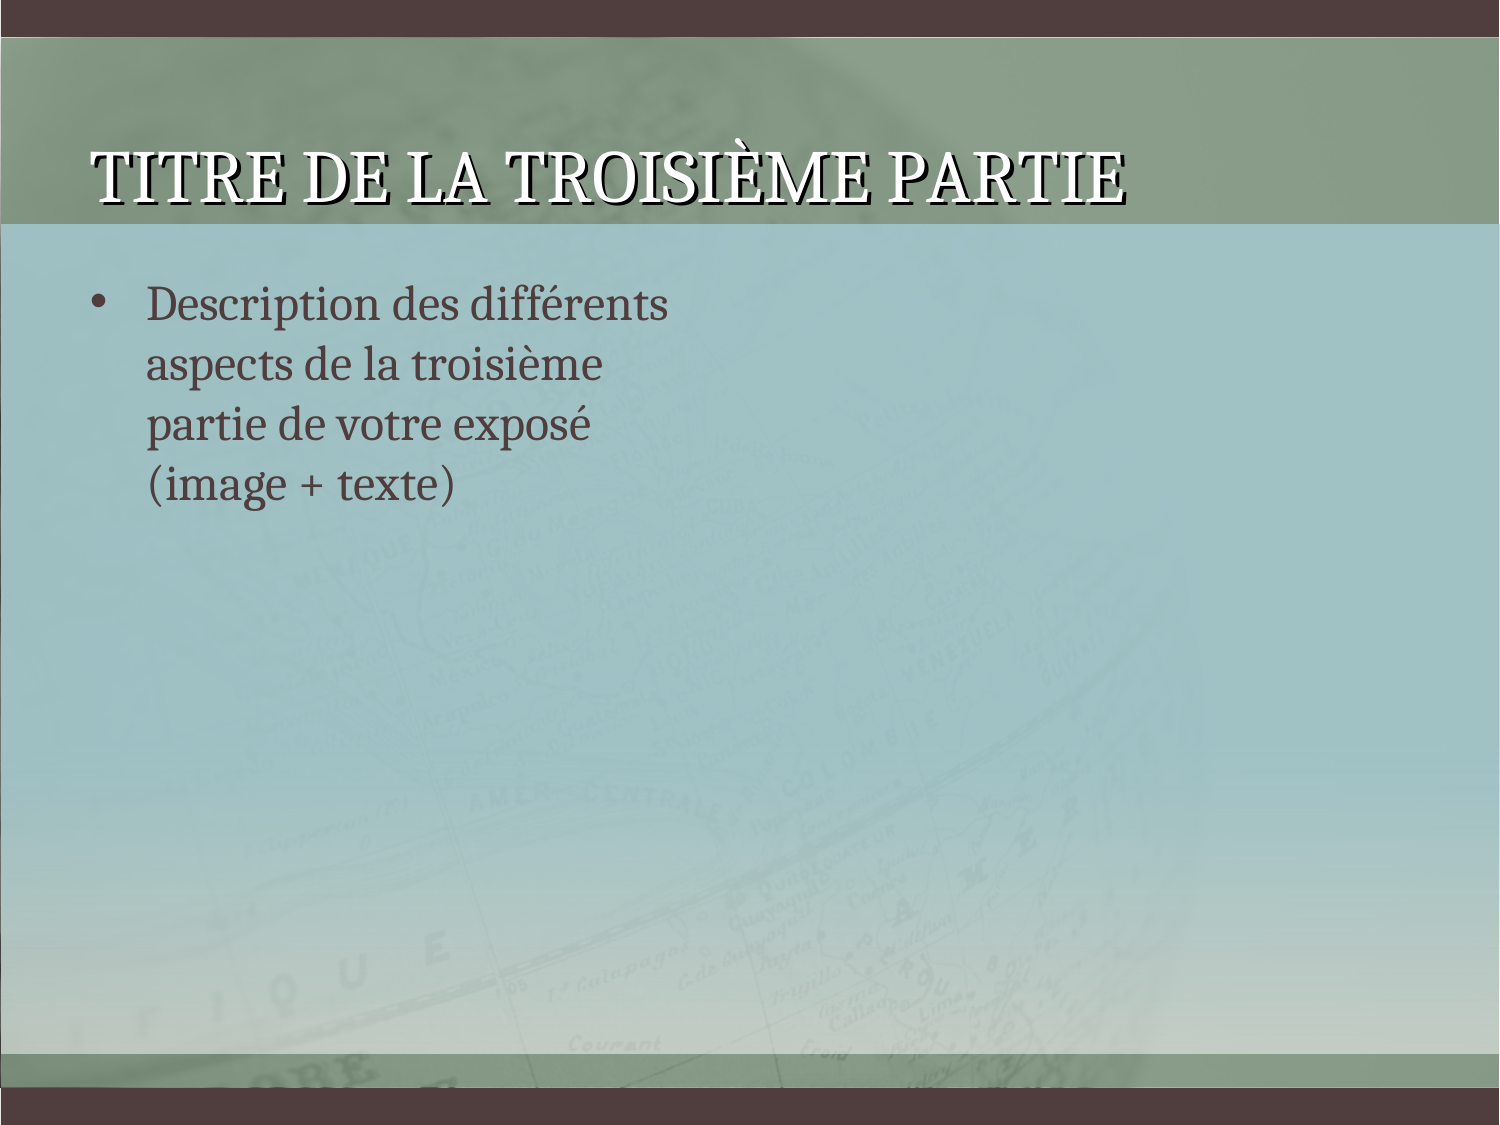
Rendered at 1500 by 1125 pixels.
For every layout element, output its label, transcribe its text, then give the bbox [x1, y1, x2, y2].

picture [0, 223, 1500, 1056]
title TITRE DE LA TROISIÈME PARTIE [75, 37, 1426, 225]
list Description des différents aspects de la troisième partie de votre exposé (image + texte) [75, 262, 738, 1005]
